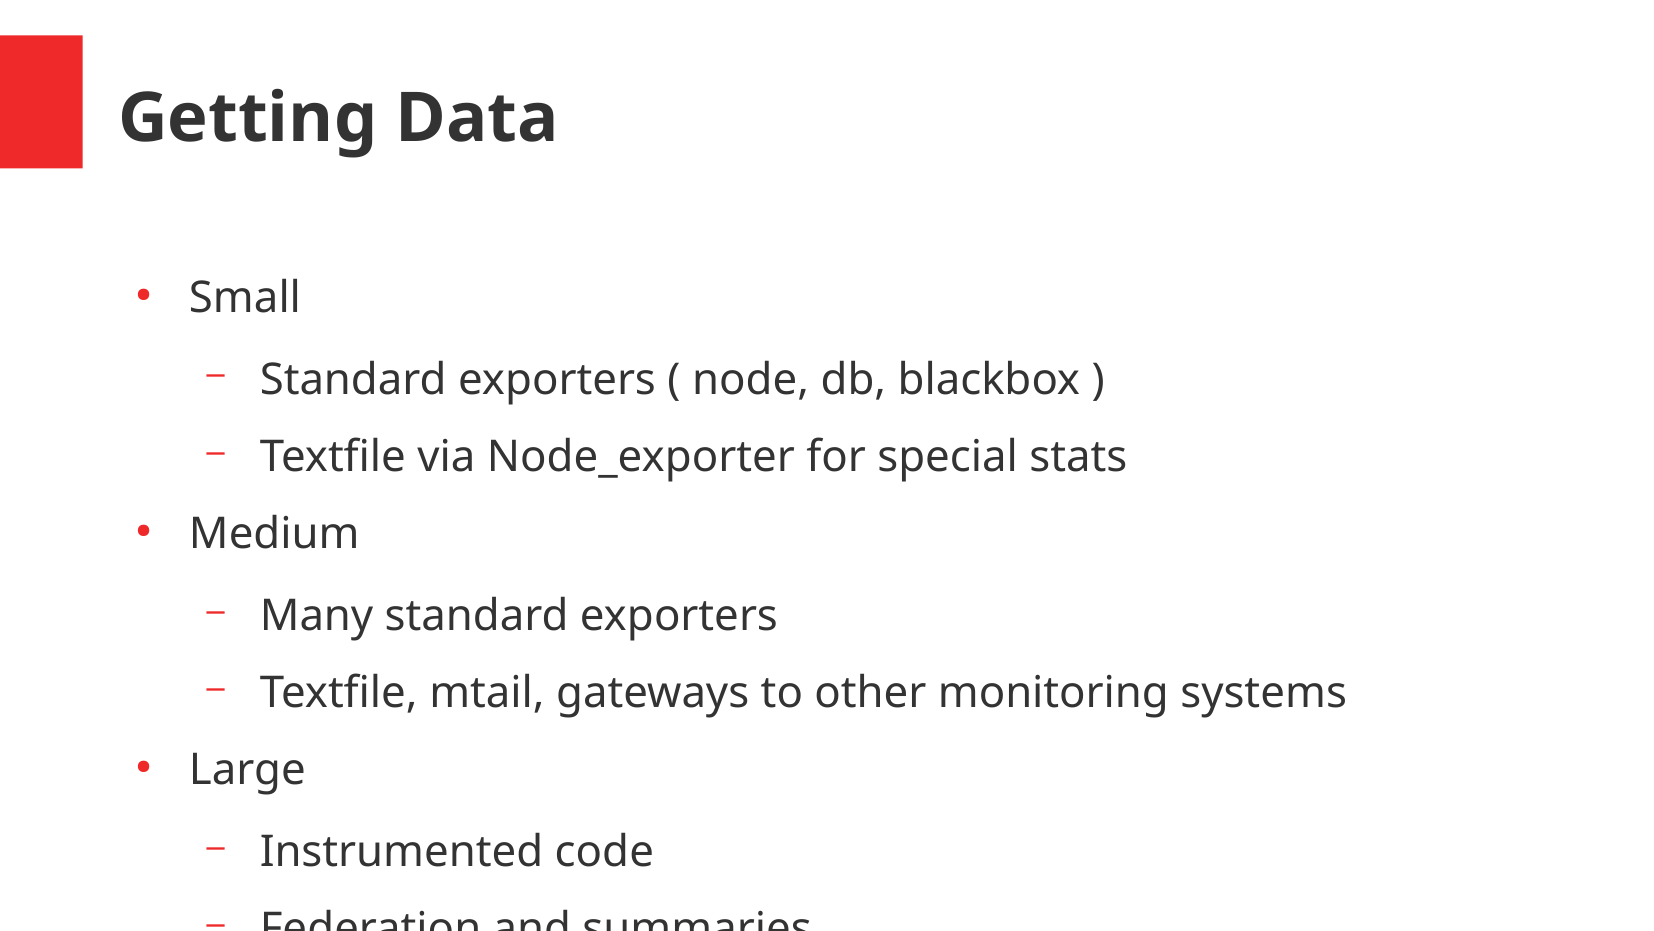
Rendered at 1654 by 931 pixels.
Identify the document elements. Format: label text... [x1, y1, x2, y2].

title Getting Data [118, 37, 1571, 193]
list Small Standard exporters ( node, db, blackbox ) Textfile via Node_exporter for special stats Medium Many standard exporters Textfile, mtail, gateways to other monitoring systems Large Instrumented code Federation and summaries [118, 265, 1536, 806]
